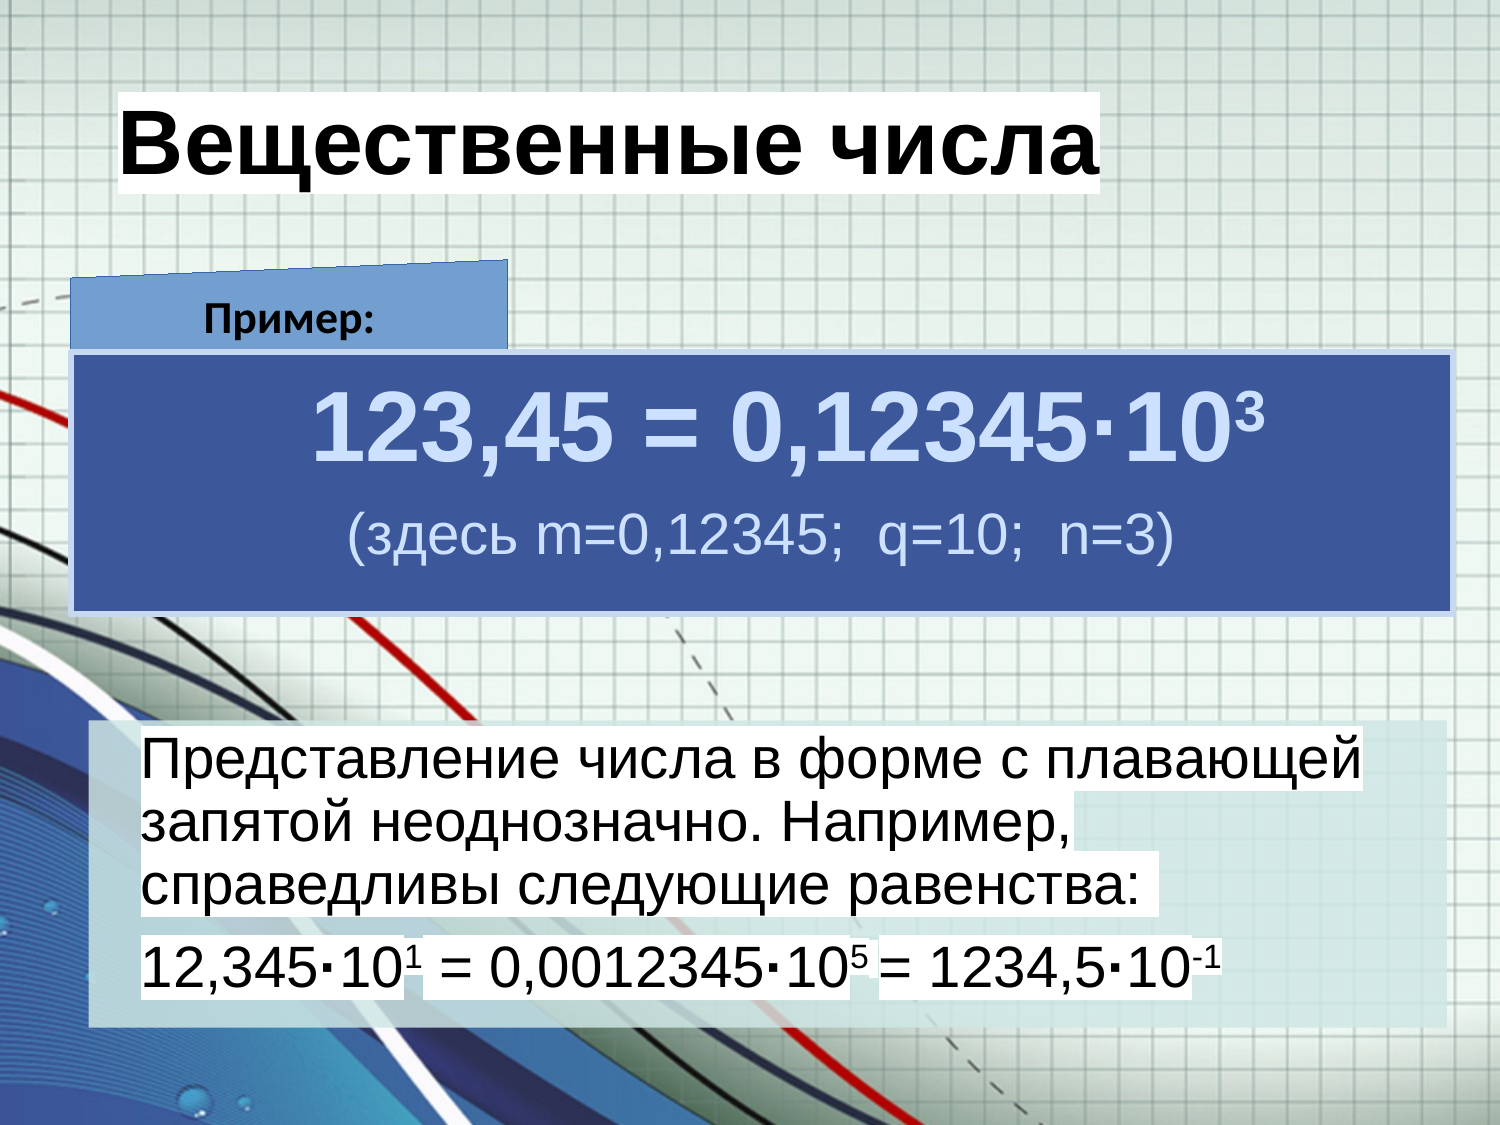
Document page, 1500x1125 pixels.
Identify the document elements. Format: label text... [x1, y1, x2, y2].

text_box 123,45 = 0,12345·103 (здесь m=0,12345; q=10; n=3) [70, 351, 1453, 615]
title Вещественные числа [103, 32, 1397, 258]
picture [0, 0, 1500, 1125]
list Представление числа в форме с плавающей запятой неоднозначно. Например, справедливы следующие равенства: 12,345·101 = 0,0012345·105 = 1234,5·10-1 [88, 720, 1447, 1028]
text_box Пример: [70, 259, 508, 349]
